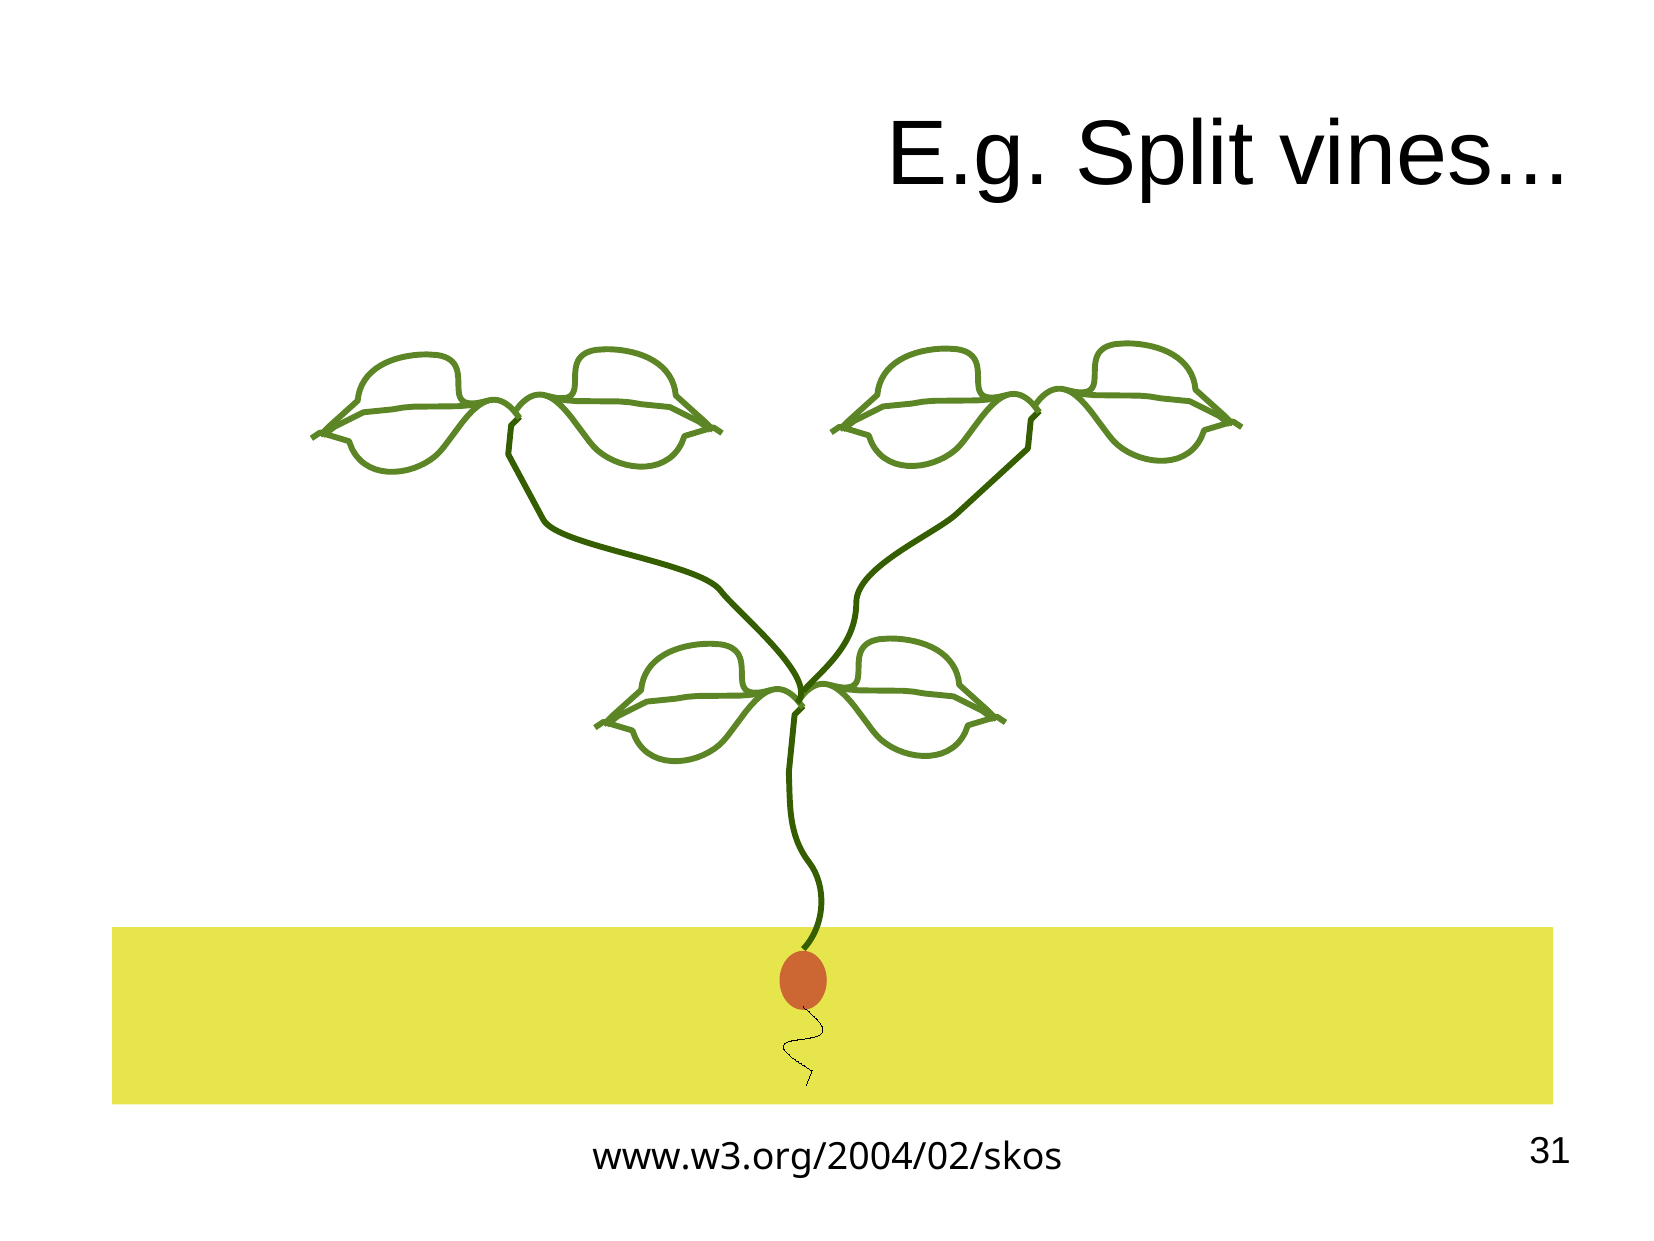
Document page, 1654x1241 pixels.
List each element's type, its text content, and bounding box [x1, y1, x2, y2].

text_box [112, 927, 1554, 1105]
title E.g. Split vines... [82, 49, 1571, 257]
